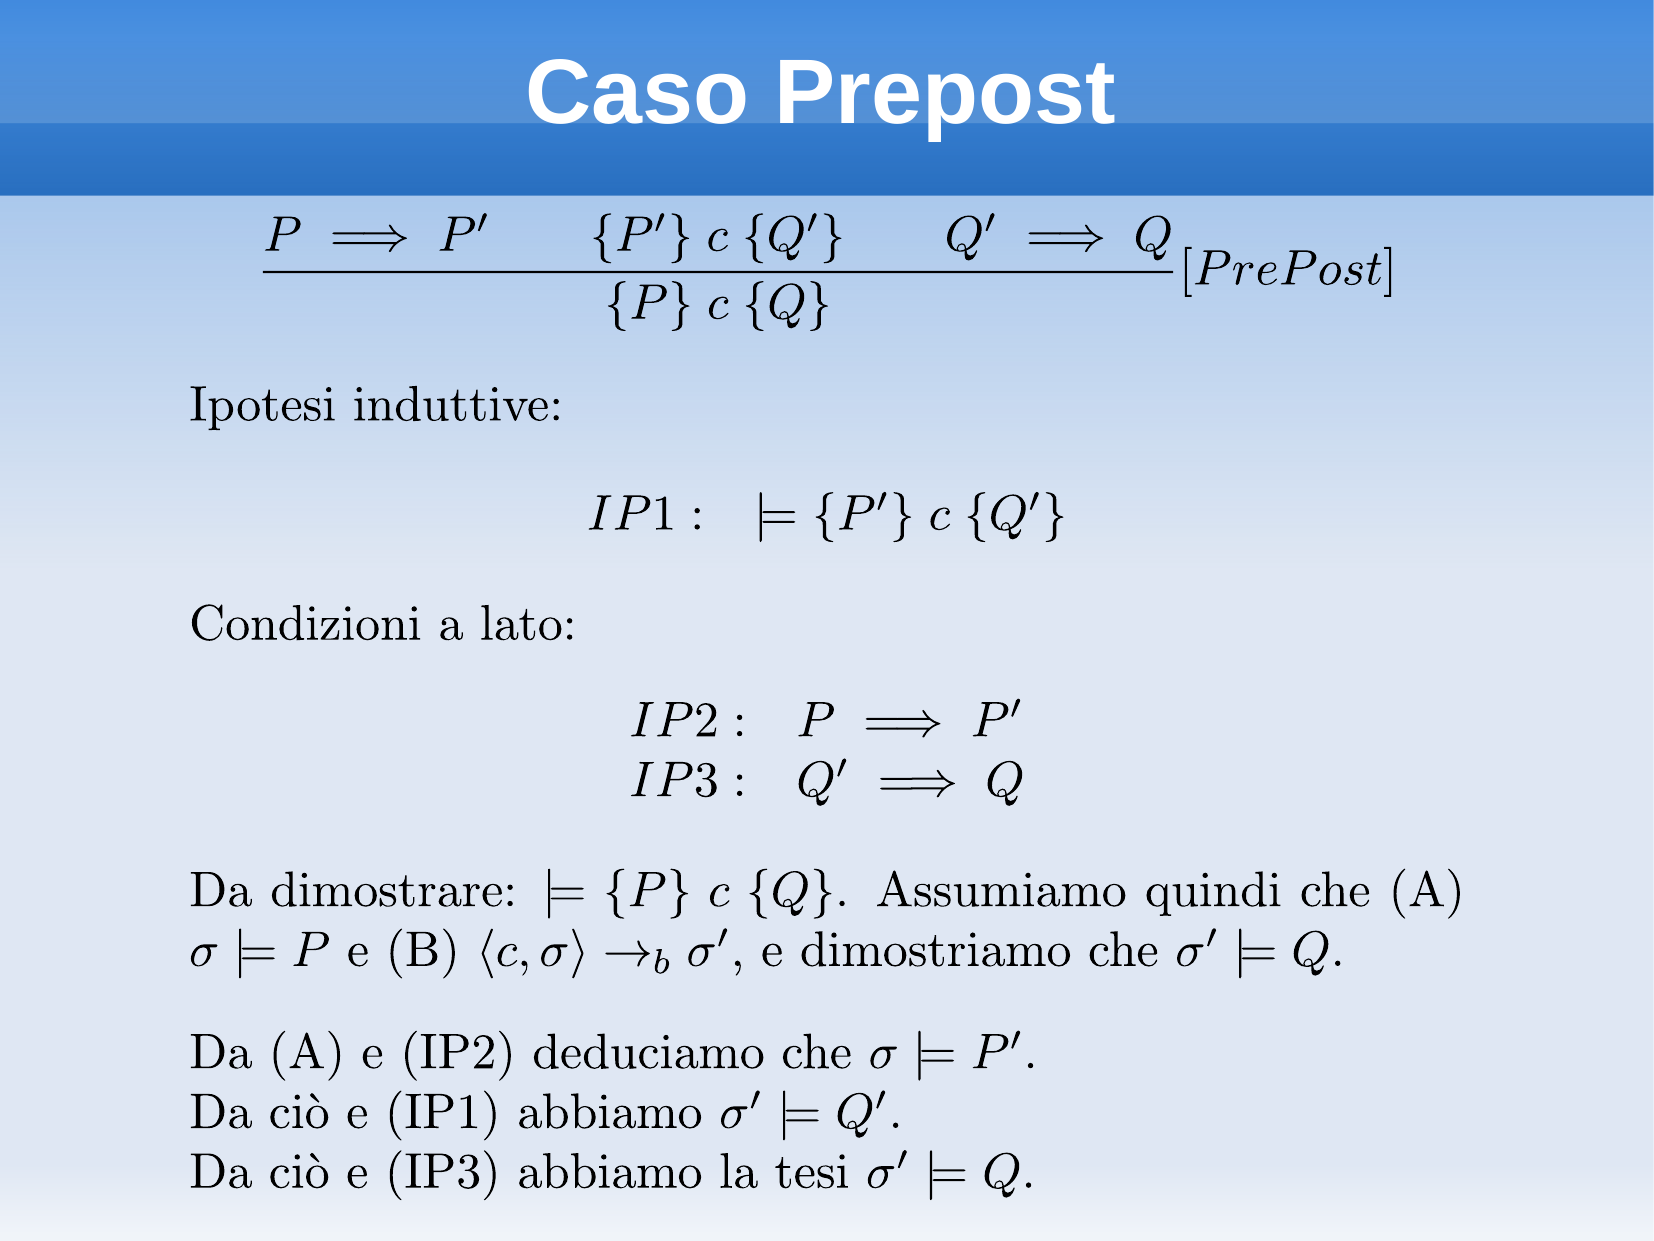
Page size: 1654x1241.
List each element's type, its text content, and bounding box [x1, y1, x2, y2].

text_box [189, 213, 1465, 1201]
picture [0, 0, 1654, 1241]
title Caso Prepost [76, 0, 1565, 188]
